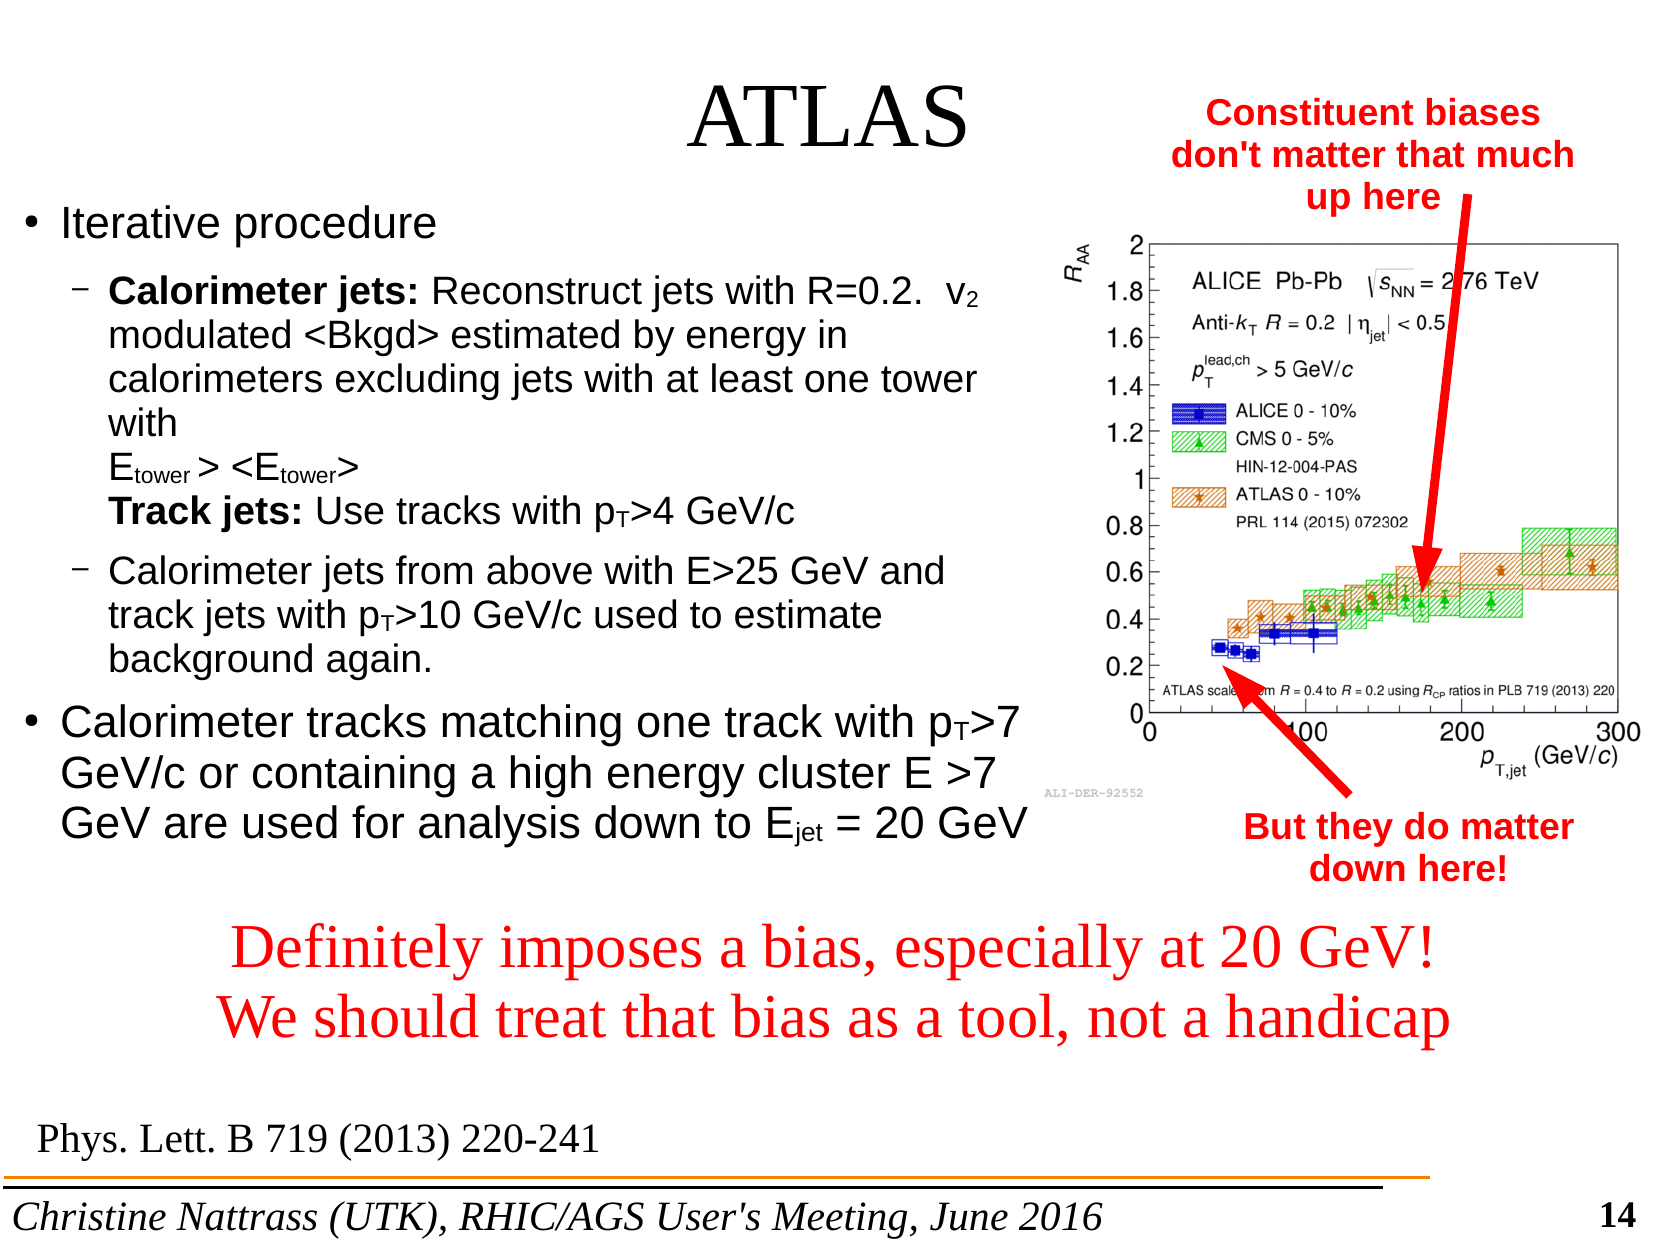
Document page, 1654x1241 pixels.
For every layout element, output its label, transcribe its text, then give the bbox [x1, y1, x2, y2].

text_box Constituent biases don't matter that much up here [1140, 84, 1606, 226]
title ATLAS [84, 12, 1573, 220]
text_box Definitely imposes a bias, especially at 20 GeV! We should treat that bias as a tool, not a handicap [11, 904, 1654, 1059]
picture [1041, 220, 1642, 799]
list Iterative procedure Calorimeter jets: Reconstruct jets with R=0.2. v2 modulated <Bkgd> estimated by energy in calorimeters excluding jets with at least one tower with Etower > <Etower> Track jets: Use tracks with pT>4 GeV/c Calorimeter jets from above with E>25 GeV and track jets with pT>10 GeV/c used to estimate background again. Calorimeter tracks matching one track with pT>7 GeV/c or containing a high energy cluster E >7 GeV are used for analysis down to Ejet = 20 GeV [11, 198, 1030, 904]
text_box But they do matter down here! [1176, 798, 1642, 898]
text_box Phys. Lett. B 719 (2013) 220-241 [21, 1059, 758, 1241]
